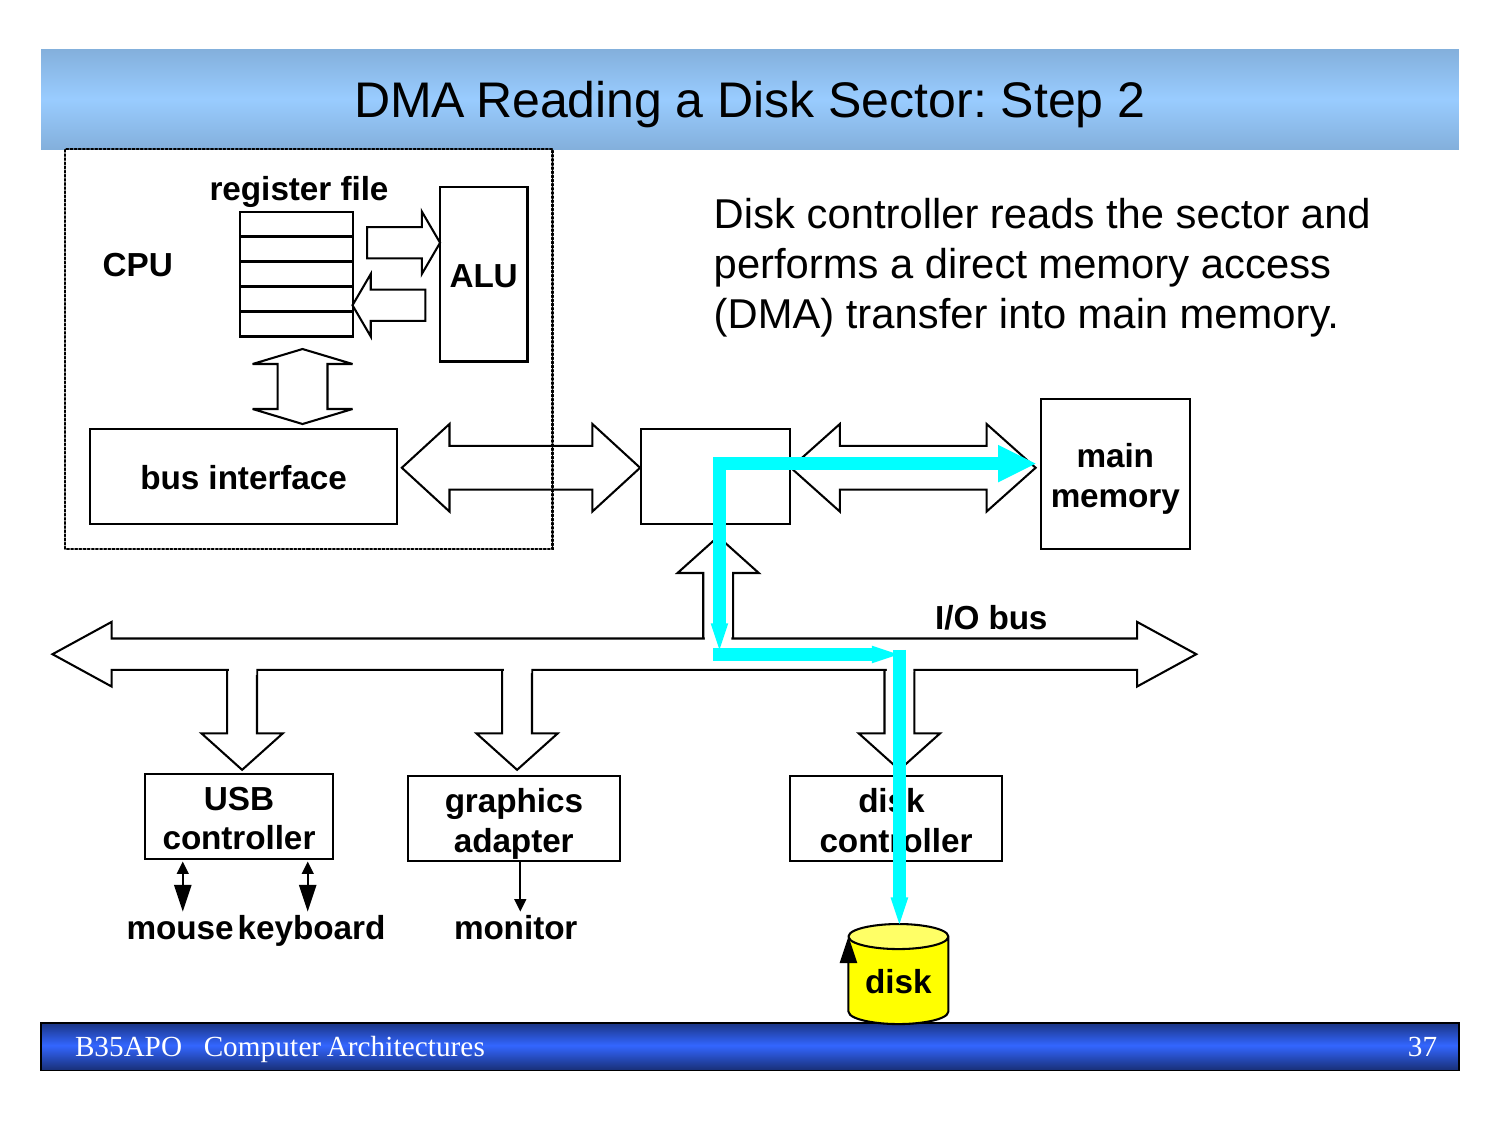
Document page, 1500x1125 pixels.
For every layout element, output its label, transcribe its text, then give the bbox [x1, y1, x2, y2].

text_box disk controller [790, 776, 893, 862]
text_box Disk controller reads the sector and performs a direct memory access (DMA) transfer into main memory. [698, 179, 1420, 345]
text_box main memory [1040, 399, 1191, 549]
text_box CPU [87, 235, 188, 291]
text_box I/O bus [919, 588, 1064, 644]
title DMA Reading a Disk Sector: Step 2 [41, 49, 1459, 150]
text_box mouse [111, 899, 222, 955]
text_box [721, 621, 1197, 687]
text_box keyboard [222, 899, 401, 955]
text_box bus interface [90, 429, 398, 524]
text_box ALU [440, 186, 528, 362]
text_box [52, 621, 893, 687]
text_box register file [193, 158, 405, 215]
text_box disk [848, 938, 949, 1025]
text_box USB controller [145, 774, 333, 860]
text_box disk controller [906, 776, 1003, 862]
text_box graphics adapter [407, 776, 621, 862]
text_box monitor [438, 899, 594, 955]
